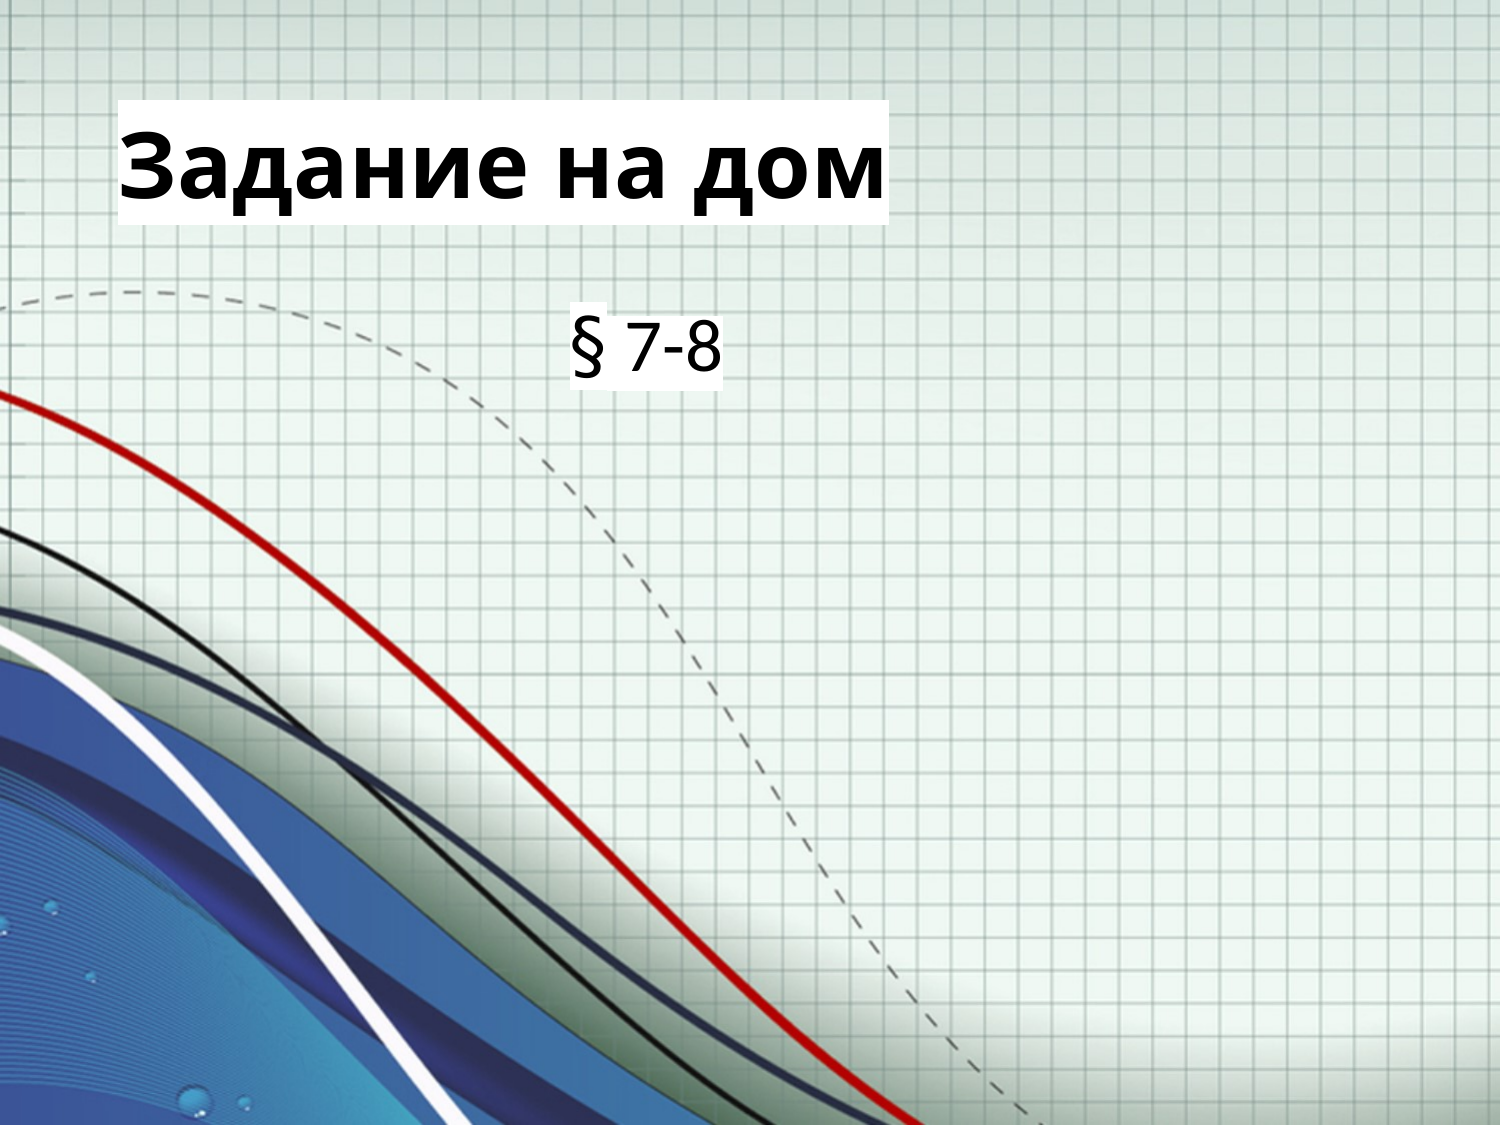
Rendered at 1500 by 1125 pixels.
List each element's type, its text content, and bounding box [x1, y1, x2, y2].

picture [0, 0, 1500, 1125]
list § 7-8 [555, 299, 1397, 1014]
title Задание на дом [103, 59, 1397, 278]
